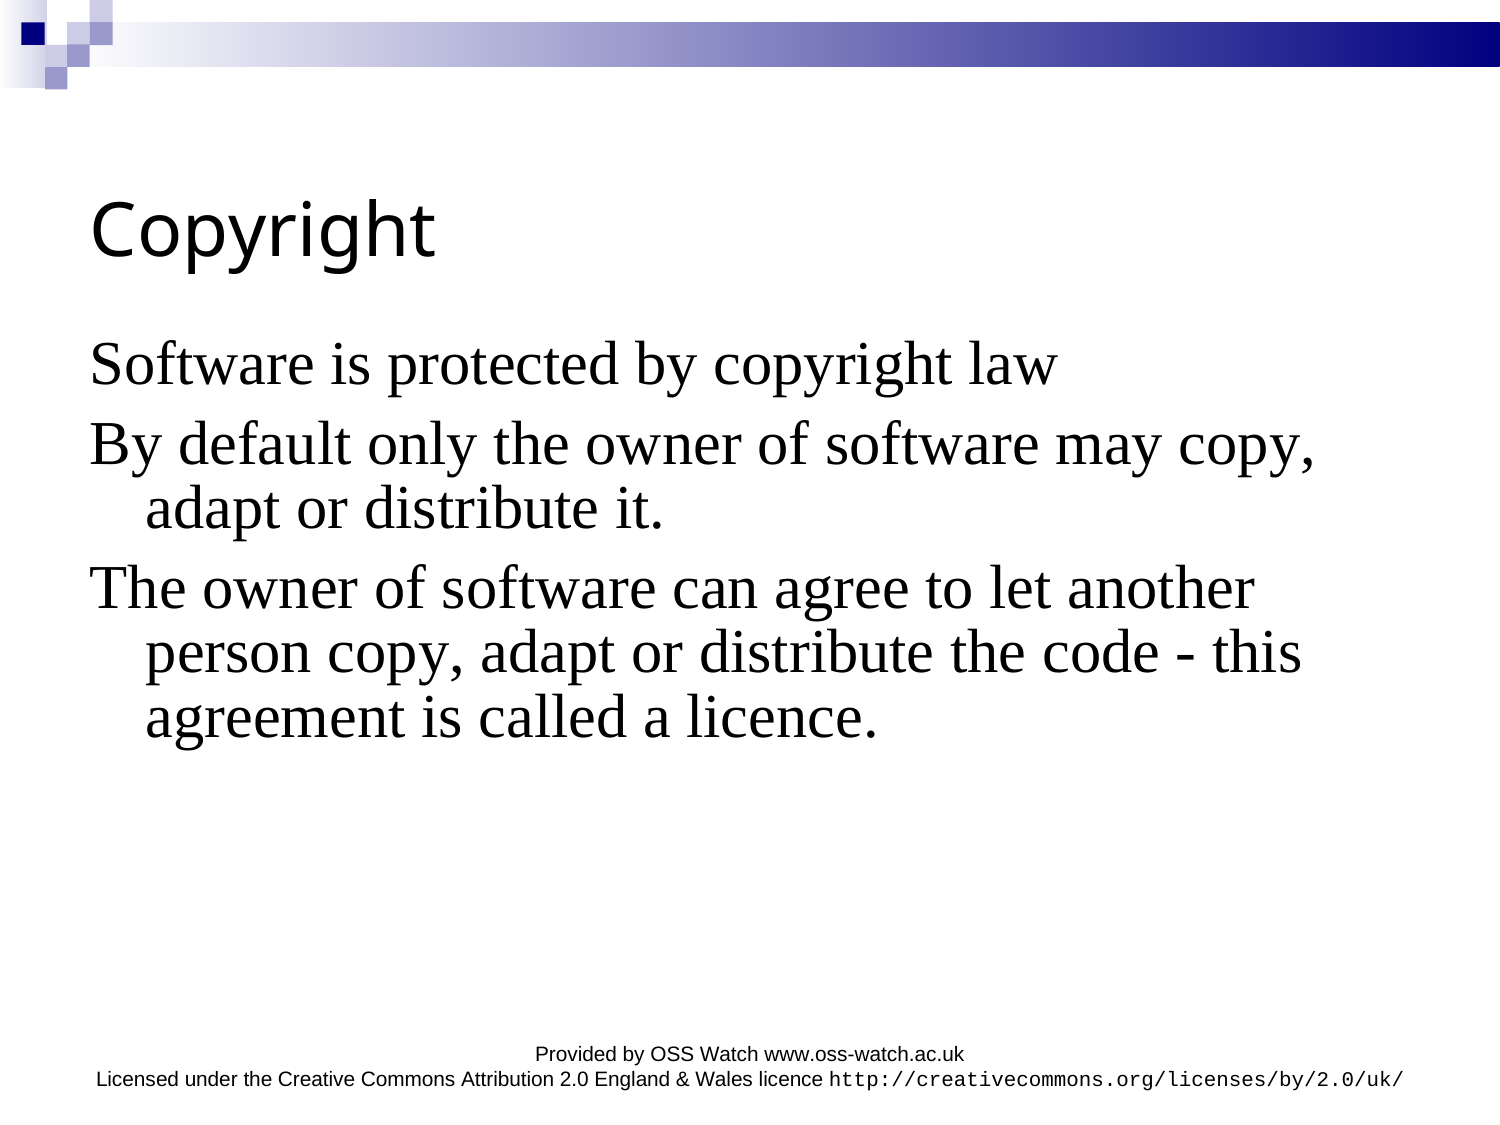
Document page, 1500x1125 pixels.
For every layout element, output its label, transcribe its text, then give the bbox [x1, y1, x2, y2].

title Copyright [75, 148, 1426, 289]
list Software is protected by copyright law By default only the owner of software may copy, adapt or distribute it. The owner of software can agree to let another person copy, adapt or distribute the code - this agreement is called a licence. [75, 324, 1426, 791]
